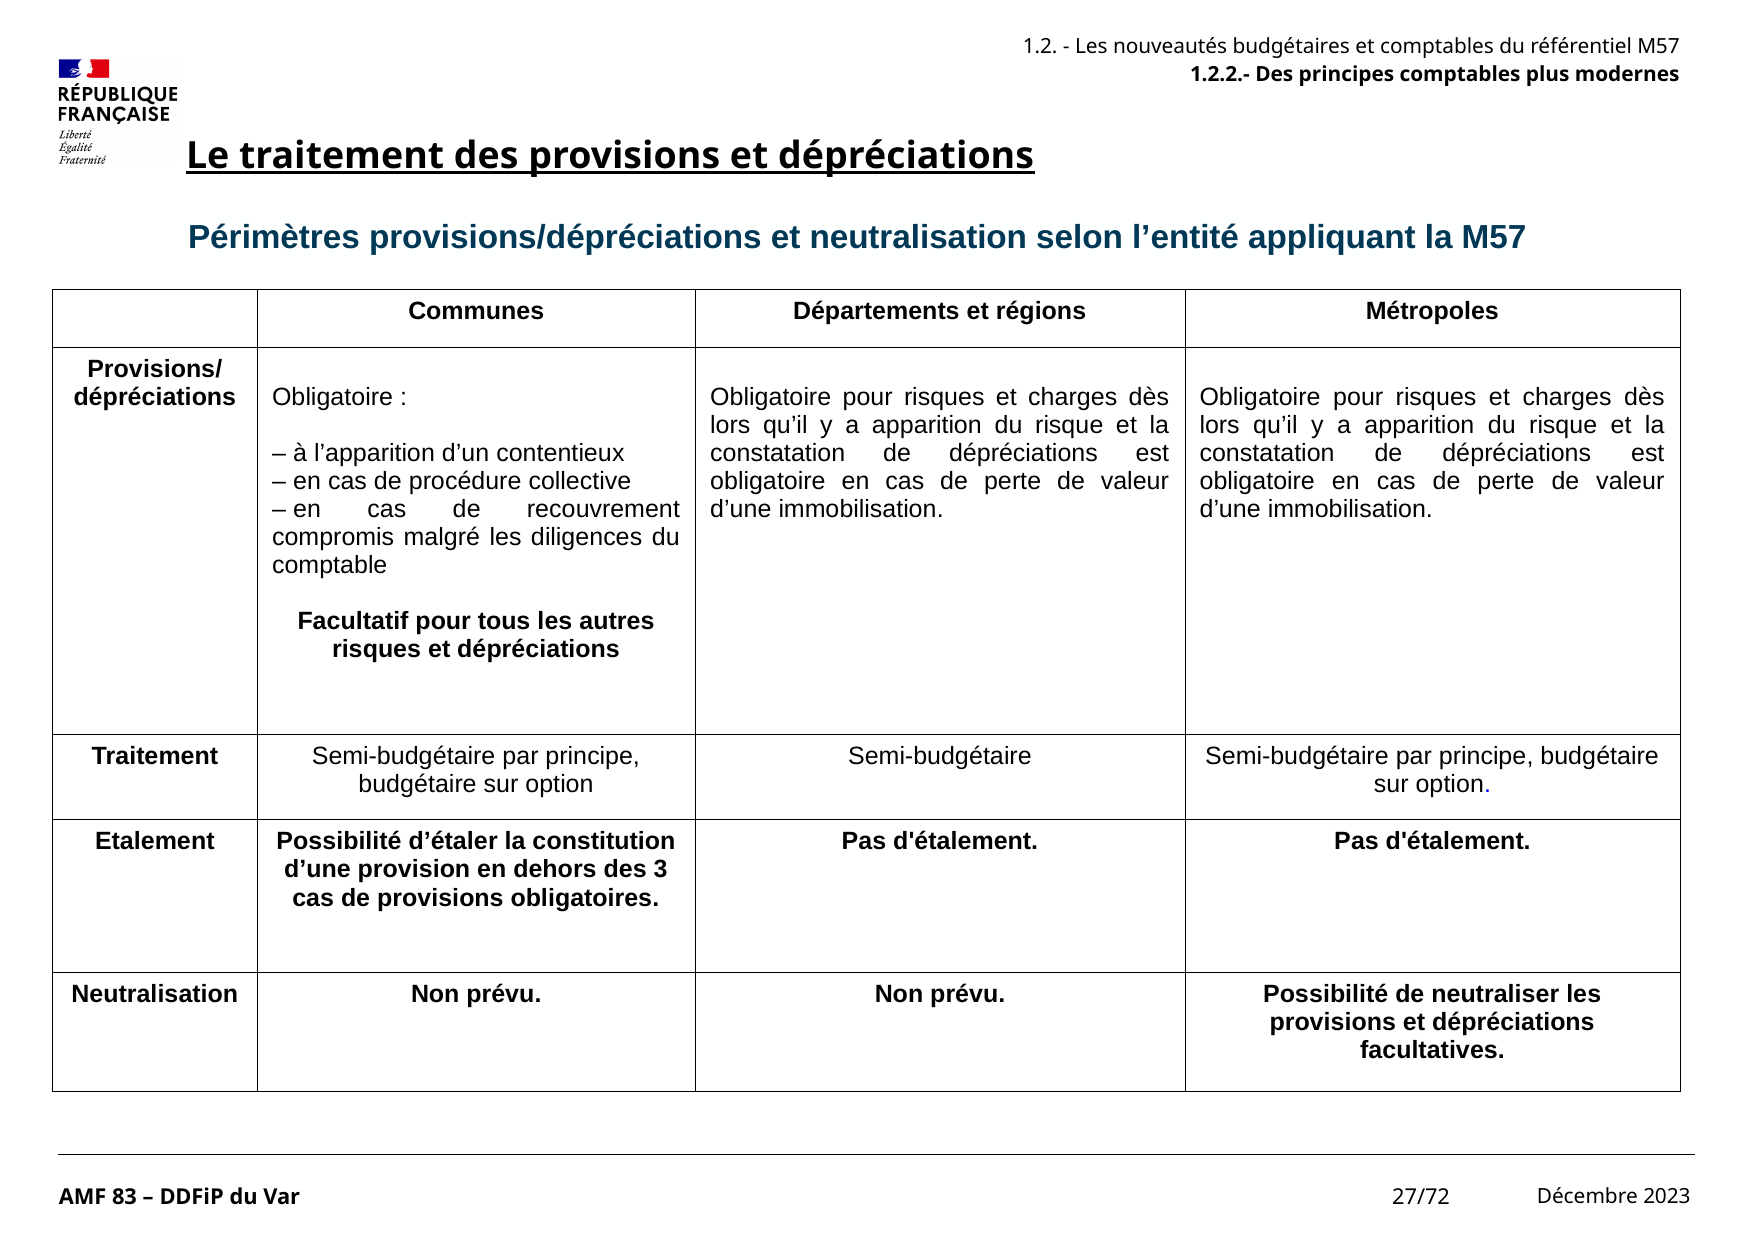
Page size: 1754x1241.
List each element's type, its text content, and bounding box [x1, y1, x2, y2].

table_cell Obligatoire : – à l’apparition d’un contentieux – en cas de procédure collective – en cas de recouvrement compromis malgré les diligences du comptable Facultatif pour tous les autres risques et dépréciations [258, 348, 695, 734]
table_cell Traitement [53, 735, 257, 819]
list [103, 96, 1699, 1140]
picture [58, 58, 178, 164]
table_cell Non prévu. [696, 973, 1185, 1091]
table_cell Semi-budgétaire par principe, budgétaire sur option [258, 735, 695, 819]
table_header Communes [258, 290, 695, 347]
table_cell Neutralisation [53, 973, 257, 1091]
table_cell Obligatoire pour risques et charges dès lors qu’il y a apparition du risque et la constatation de dépréciations est obligatoire en cas de perte de valeur d’une immobilisation. [696, 348, 1185, 734]
table_cell Semi-budgétaire par principe, budgétaire sur option. [1186, 735, 1680, 819]
table_cell Non prévu. [258, 973, 695, 1091]
table_header Départements et régions [696, 290, 1185, 347]
text_box 1.2. - Les nouveautés budgétaires et comptables du référentiel M57 1.2.2.- Des principes comptables plus modernes [225, 23, 1695, 136]
table_cell Pas d'étalement. [696, 820, 1185, 972]
table_cell Provisions/ dépréciations [53, 348, 257, 734]
table_cell Etalement [53, 820, 257, 972]
table_cell Semi-budgétaire [696, 735, 1185, 819]
table_header [53, 290, 257, 347]
table_header Métropoles [1186, 290, 1680, 347]
table_cell Possibilité d’étaler la constitution d’une provision en dehors des 3 cas de provisions obligatoires. [258, 820, 695, 972]
table_cell Pas d'étalement. [1186, 820, 1680, 972]
table_cell Obligatoire pour risques et charges dès lors qu’il y a apparition du risque et la constatation de dépréciations est obligatoire en cas de perte de valeur d’une immobilisation. [1186, 348, 1680, 734]
table_cell Possibilité de neutraliser les provisions et dépréciations facultatives. [1186, 973, 1680, 1091]
text_box Le traitement des provisions et dépréciations [171, 120, 1070, 197]
text_box Périmètres provisions/dépréciations et neutralisation selon l’entité appliquant la M57 [40, 210, 1677, 280]
